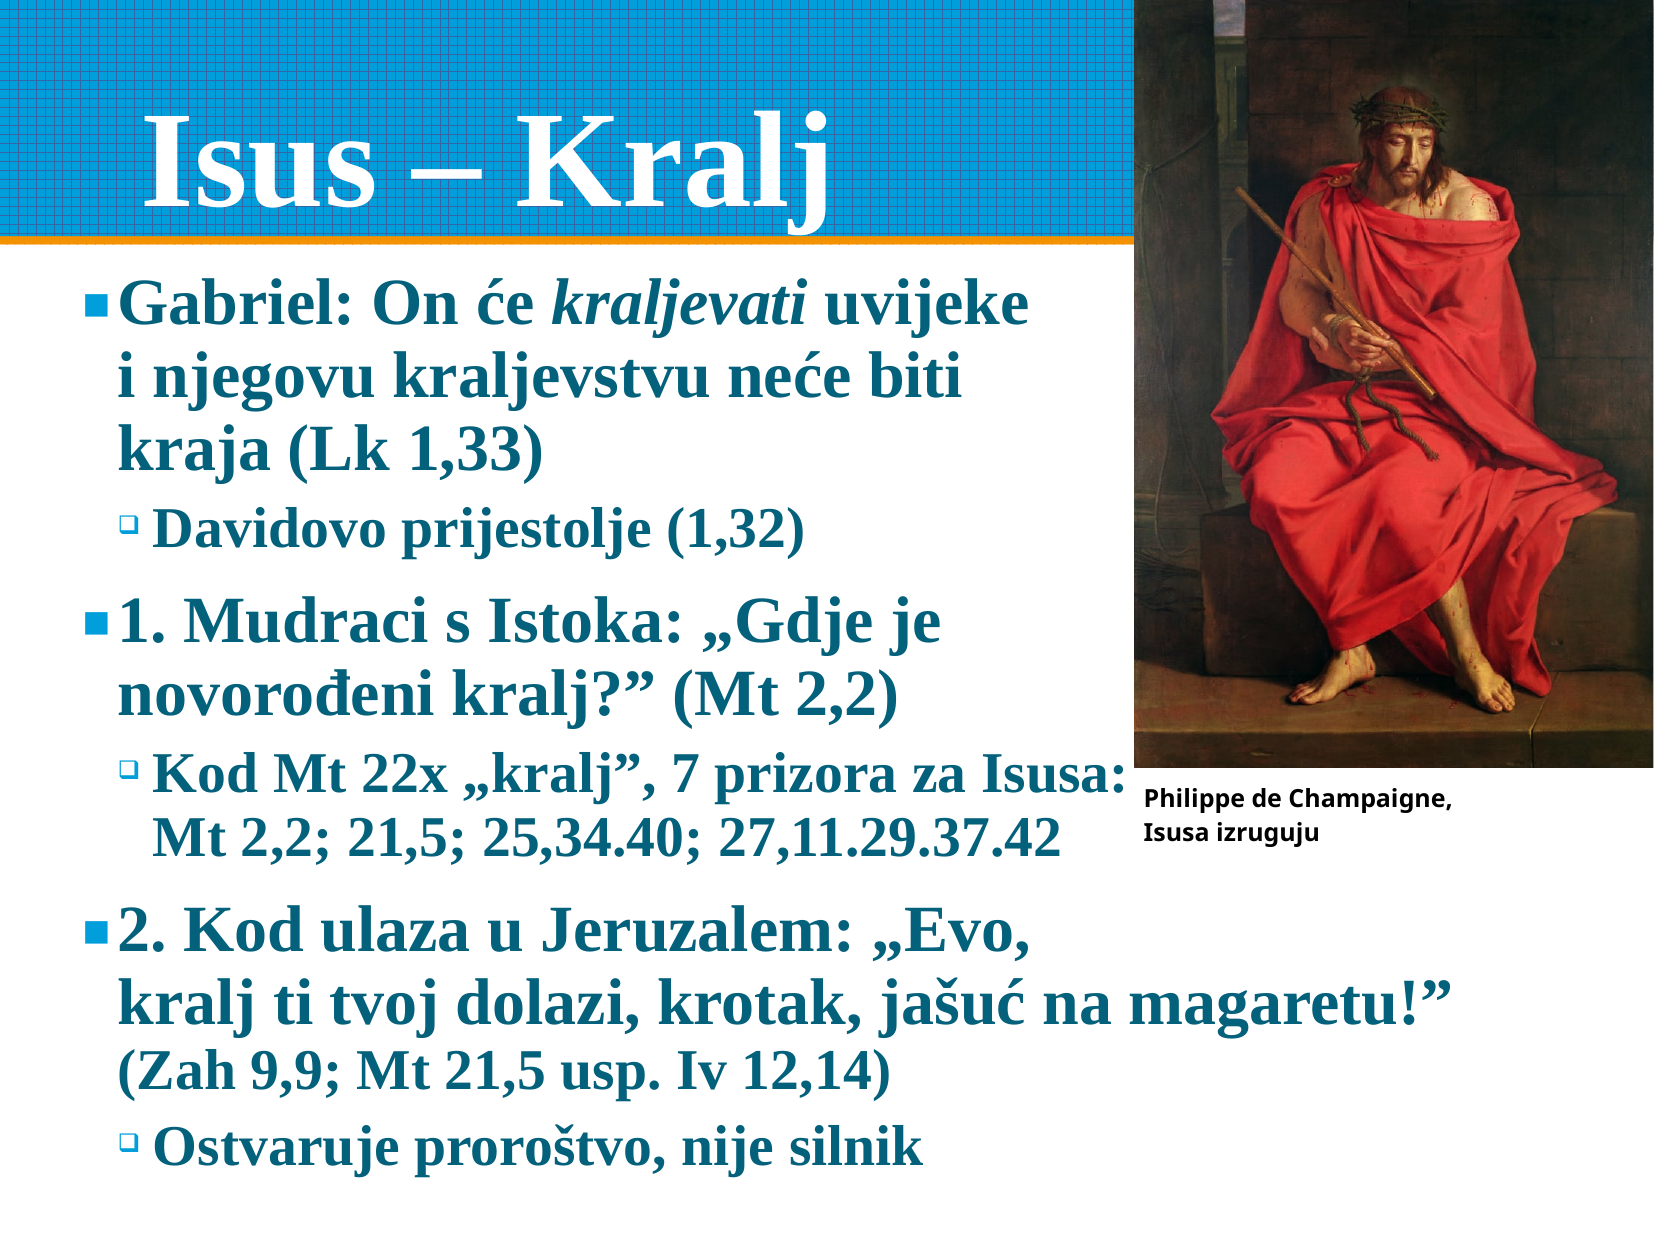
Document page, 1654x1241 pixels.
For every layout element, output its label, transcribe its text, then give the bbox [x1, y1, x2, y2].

picture [1134, 0, 1654, 768]
text_box Philippe de Champaigne, Isusa izruguju [1137, 767, 1536, 861]
list Gabriel: On će kraljevati uvijeke i njegovu kraljevstvu neće biti kraja (Lk 1,33) Davidovo prijestolje (1,32) 1. Mudraci s Istoka: „Gdje je novorođeni kralj?” (Mt 2,2) Kod Mt 22x „kralj”, 7 prizora za Isusa: Mt 2,2; 21,5; 25,34.40; 27,11.29.37.42 2. Kod ulaza u Jeruzalem: „Evo, kralj ti tvoj dolazi, krotak, jašuć na magaretu!” (Zah 9,9; Mt 21,5 usp. Iv 12,14) Ostvaruje proroštvo, nije silnik [82, 265, 1571, 1182]
title Isus – Kralj [82, 19, 1134, 237]
